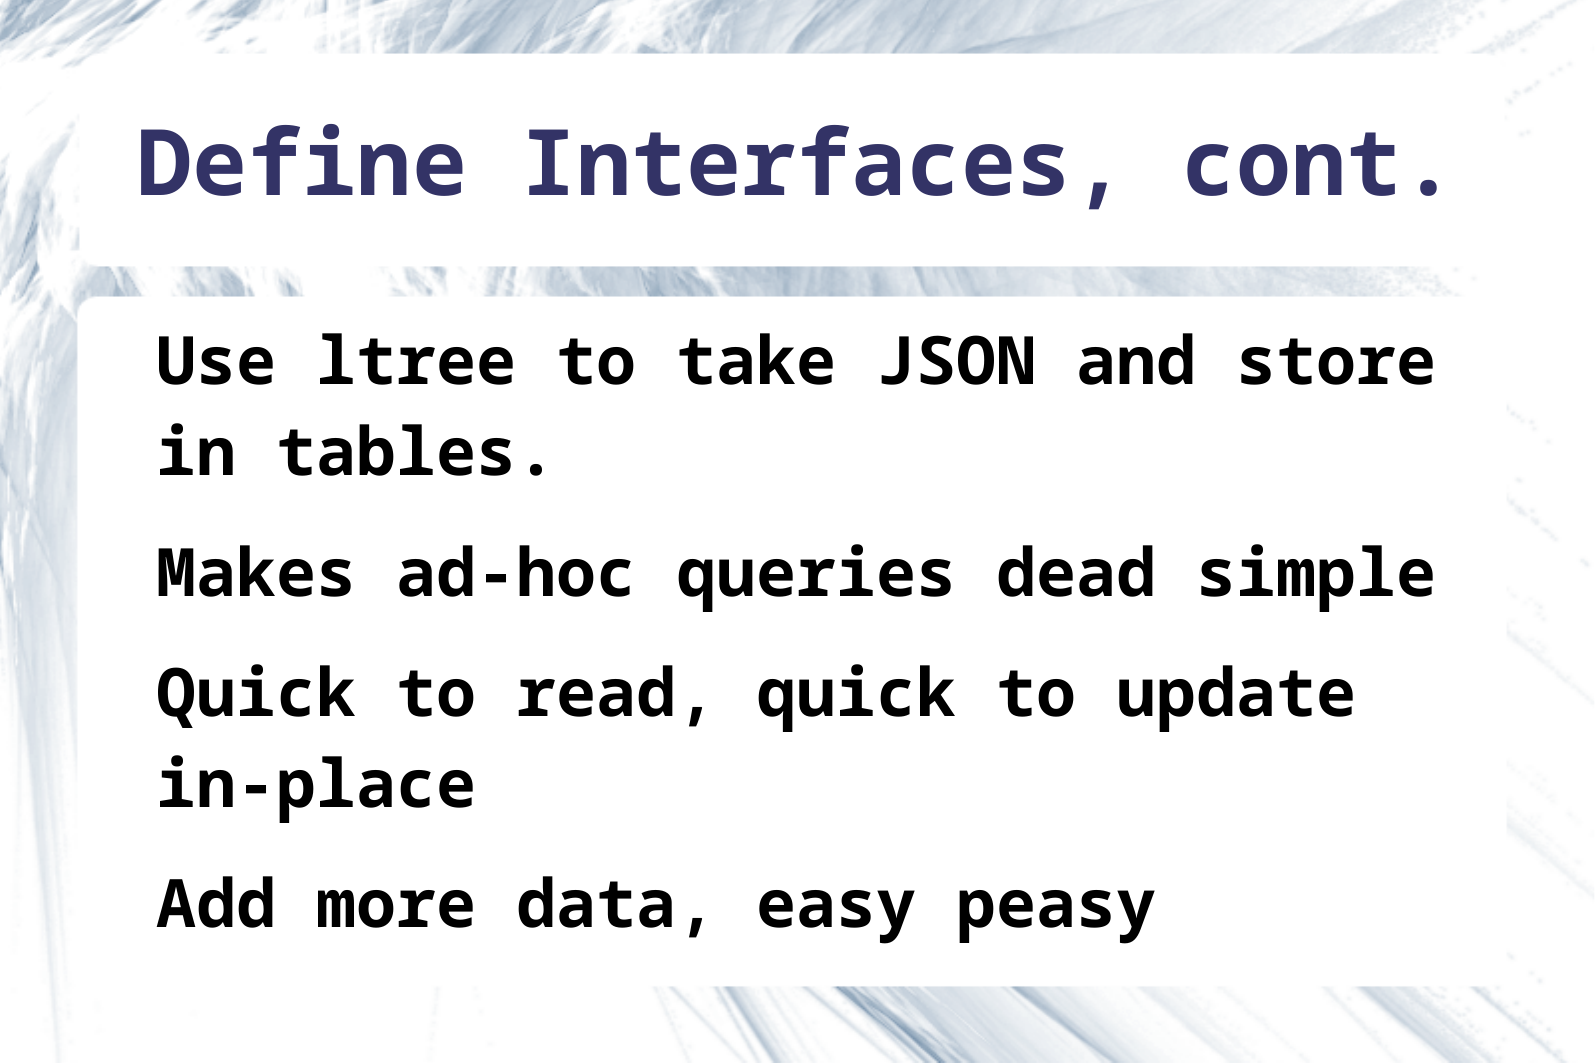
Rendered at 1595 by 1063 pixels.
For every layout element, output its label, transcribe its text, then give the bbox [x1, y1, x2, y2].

title Define Interfaces, cont. [79, 62, 1515, 259]
picture [0, 0, 1595, 1063]
list Use ltree to take JSON and store in tables. Makes ad-hoc queries dead simple Quick to read, quick to update in-place Add more data, easy peasy [85, 313, 1481, 931]
